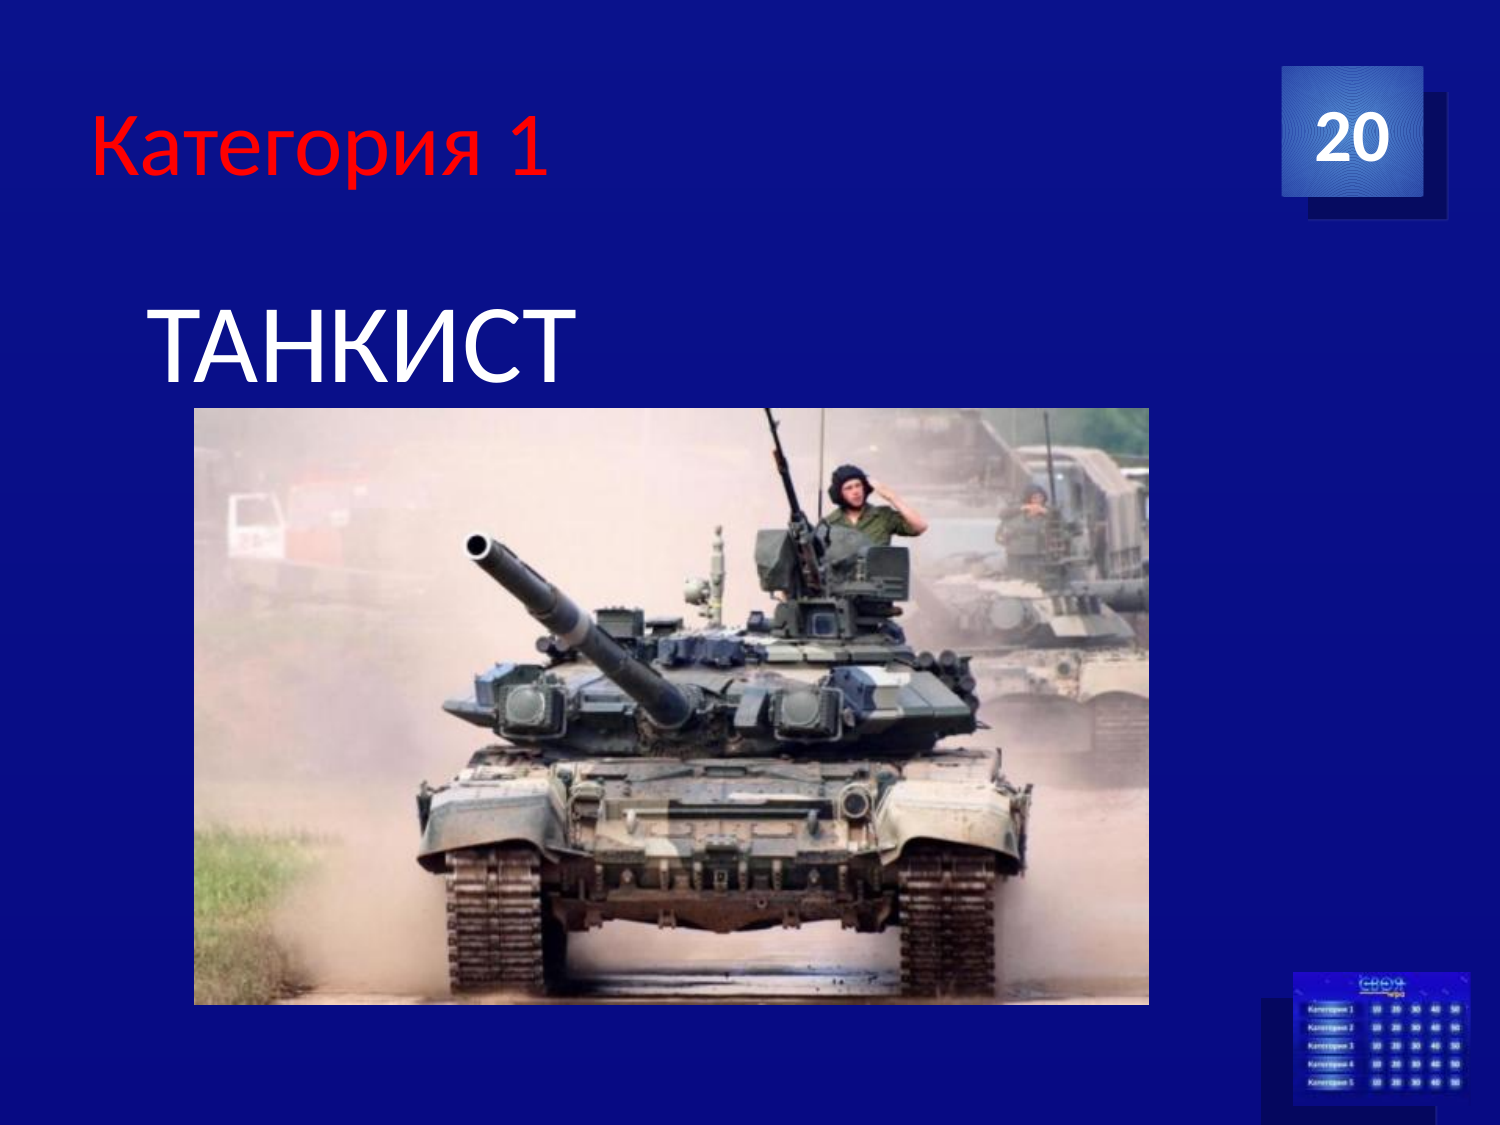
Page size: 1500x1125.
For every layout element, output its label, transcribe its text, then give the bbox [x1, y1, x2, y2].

picture [194, 408, 1149, 1005]
text_box 20 [1282, 66, 1423, 196]
list ТАНКИСТ [75, 262, 1426, 1000]
title Категория 1 [75, 45, 1258, 233]
